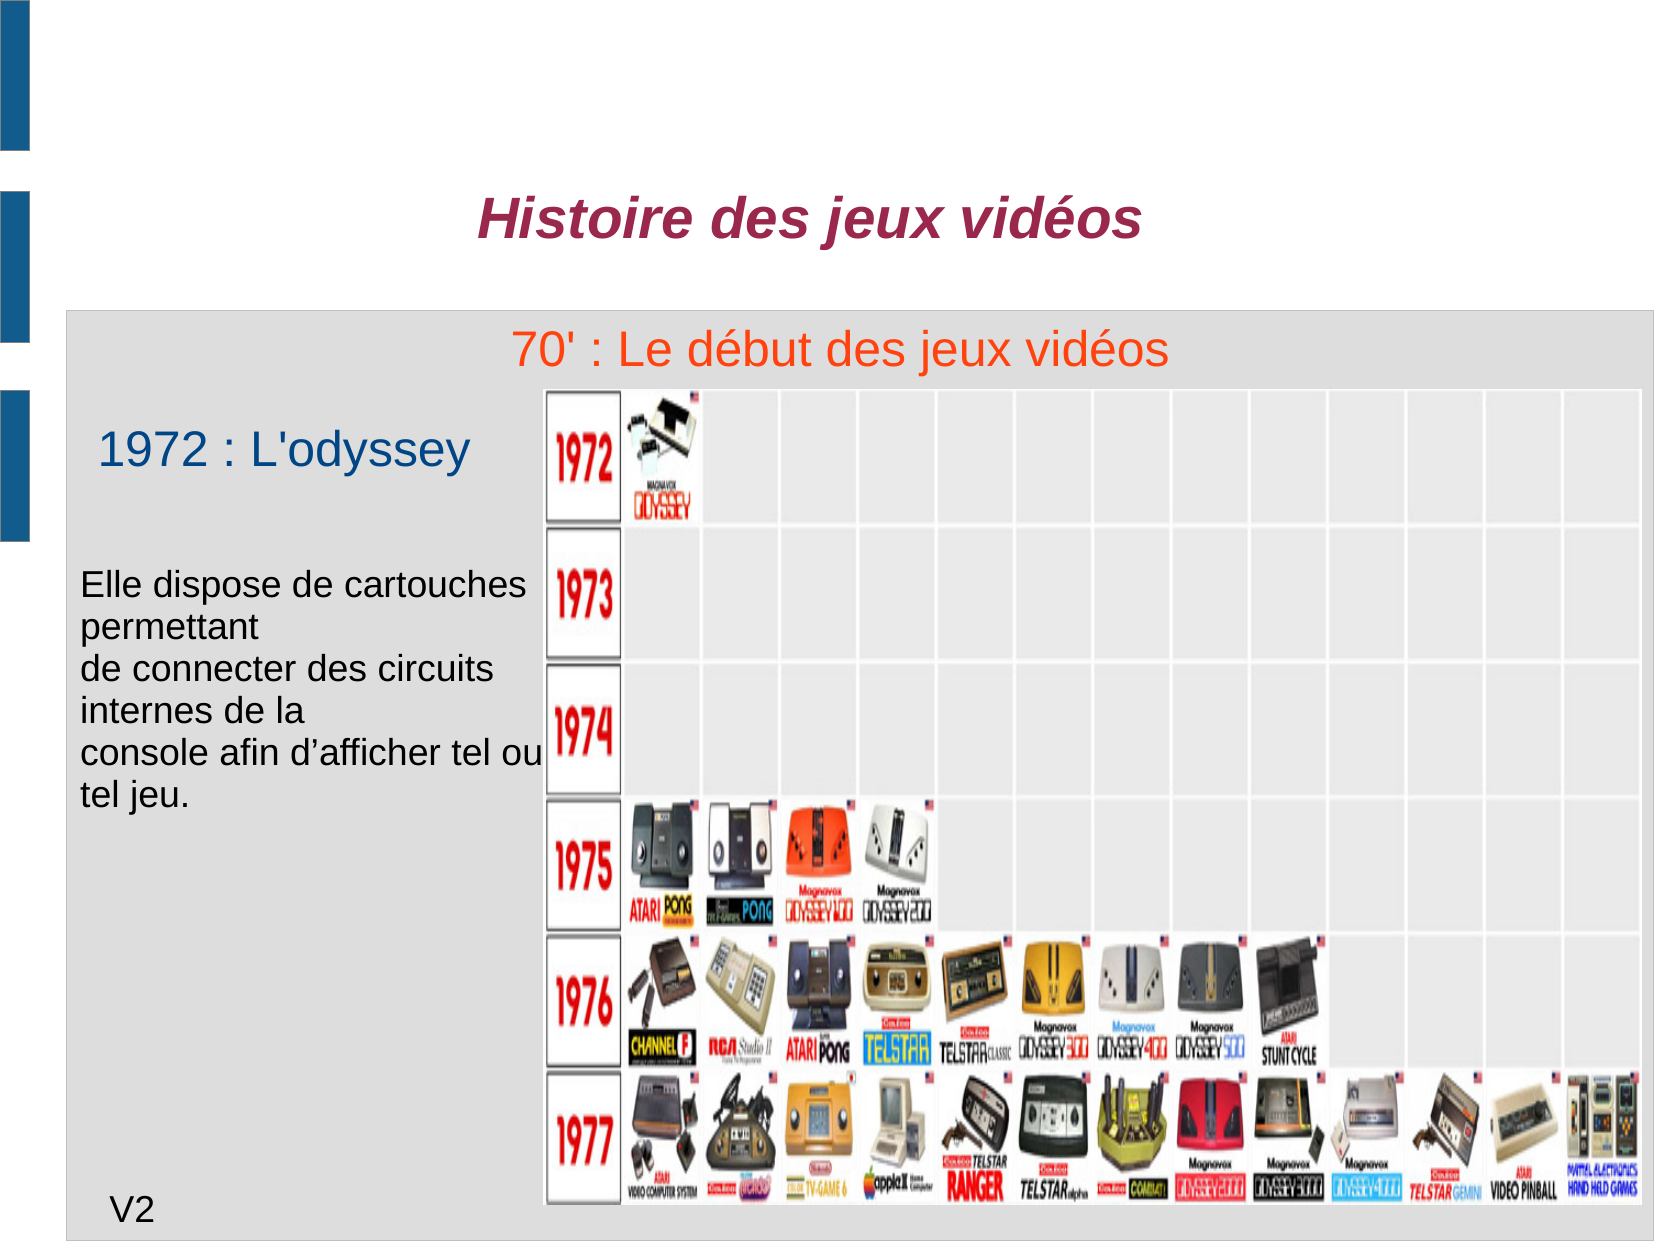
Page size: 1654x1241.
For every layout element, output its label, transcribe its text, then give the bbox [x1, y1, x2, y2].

title Histoire des jeux vidéos [88, 114, 1534, 322]
picture [543, 389, 1642, 1205]
text_box 1972 : L'odyssey [82, 413, 863, 484]
text_box Elle dispose de cartouches permettant de connecter des circuits internes de la console afin d’afficher tel ou tel jeu. [65, 555, 543, 827]
text_box V2 [94, 1181, 170, 1239]
text_box 70' : Le début des jeux vidéos [495, 314, 1276, 385]
